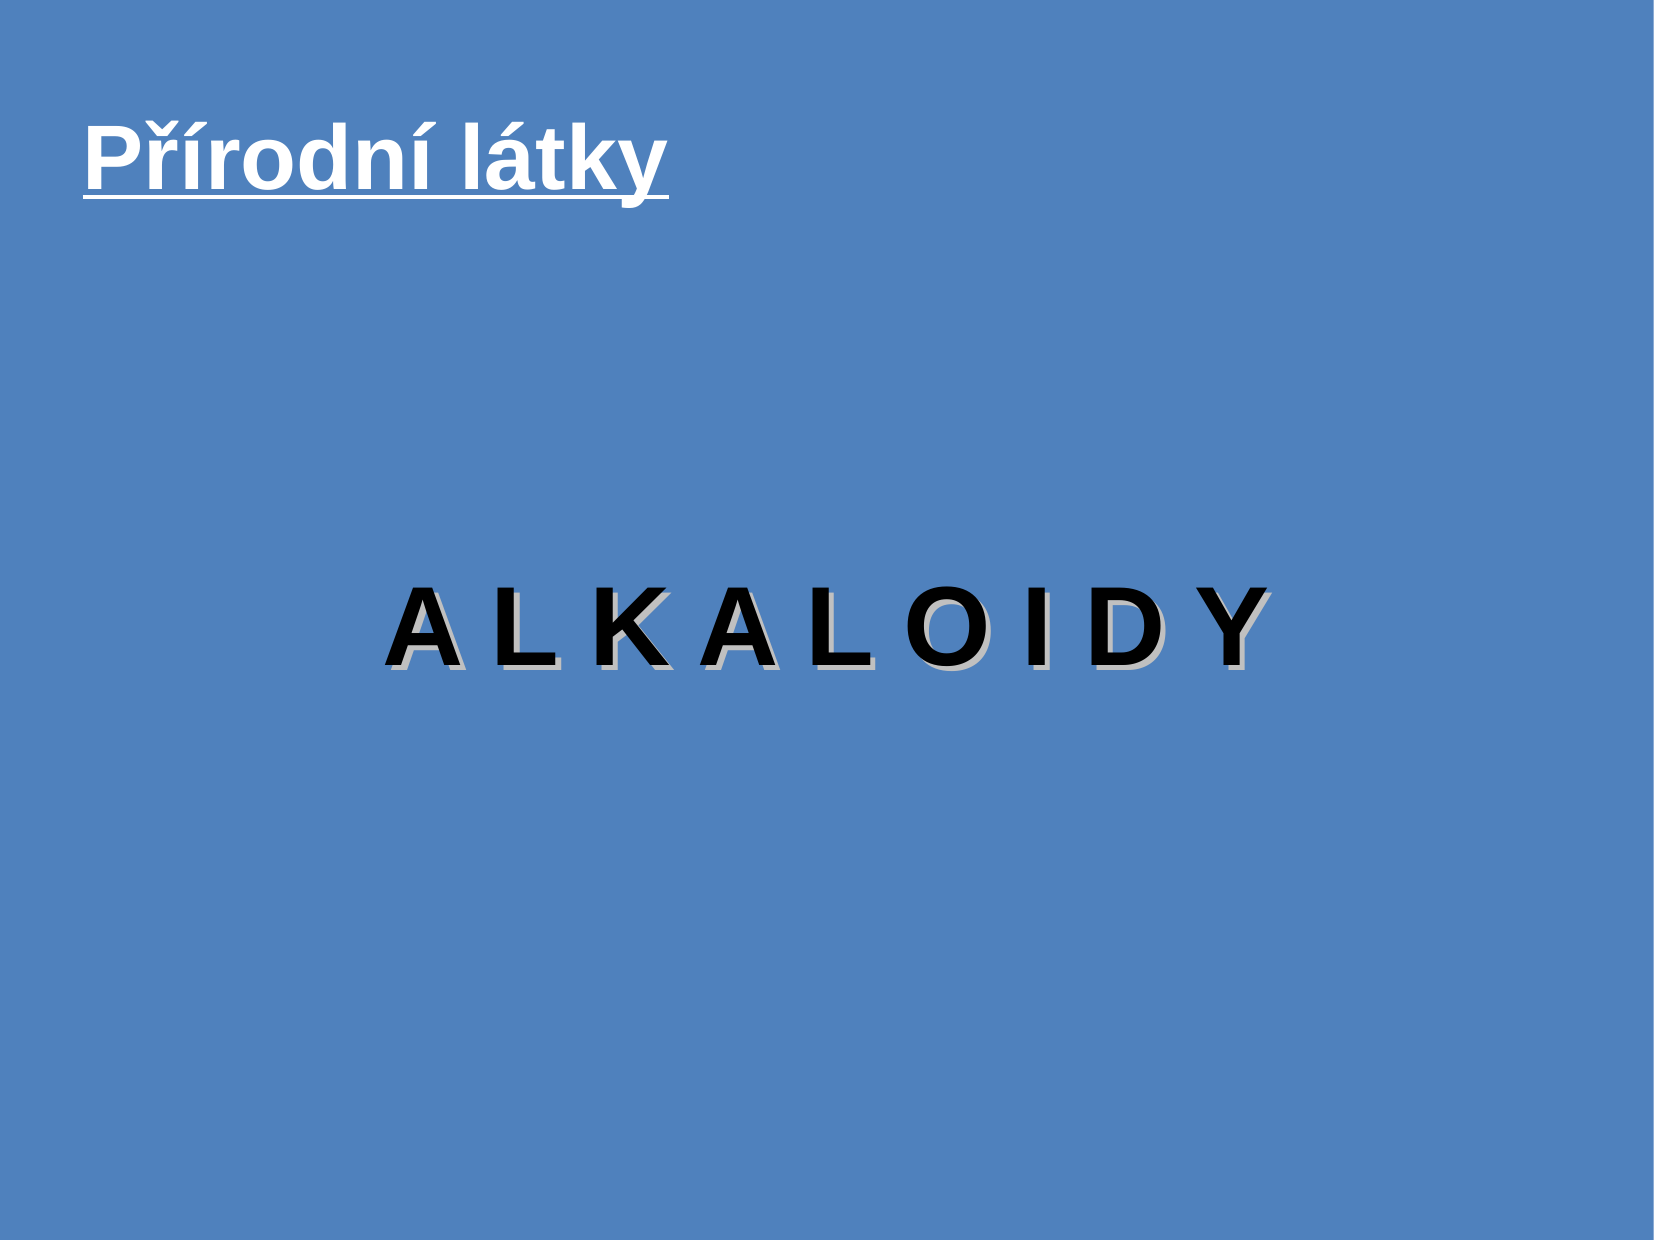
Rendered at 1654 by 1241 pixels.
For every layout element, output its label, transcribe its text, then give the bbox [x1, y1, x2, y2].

subtitle A L K A L O I D Y [82, 210, 1571, 1030]
title Přírodní látky [82, 49, 1571, 210]
